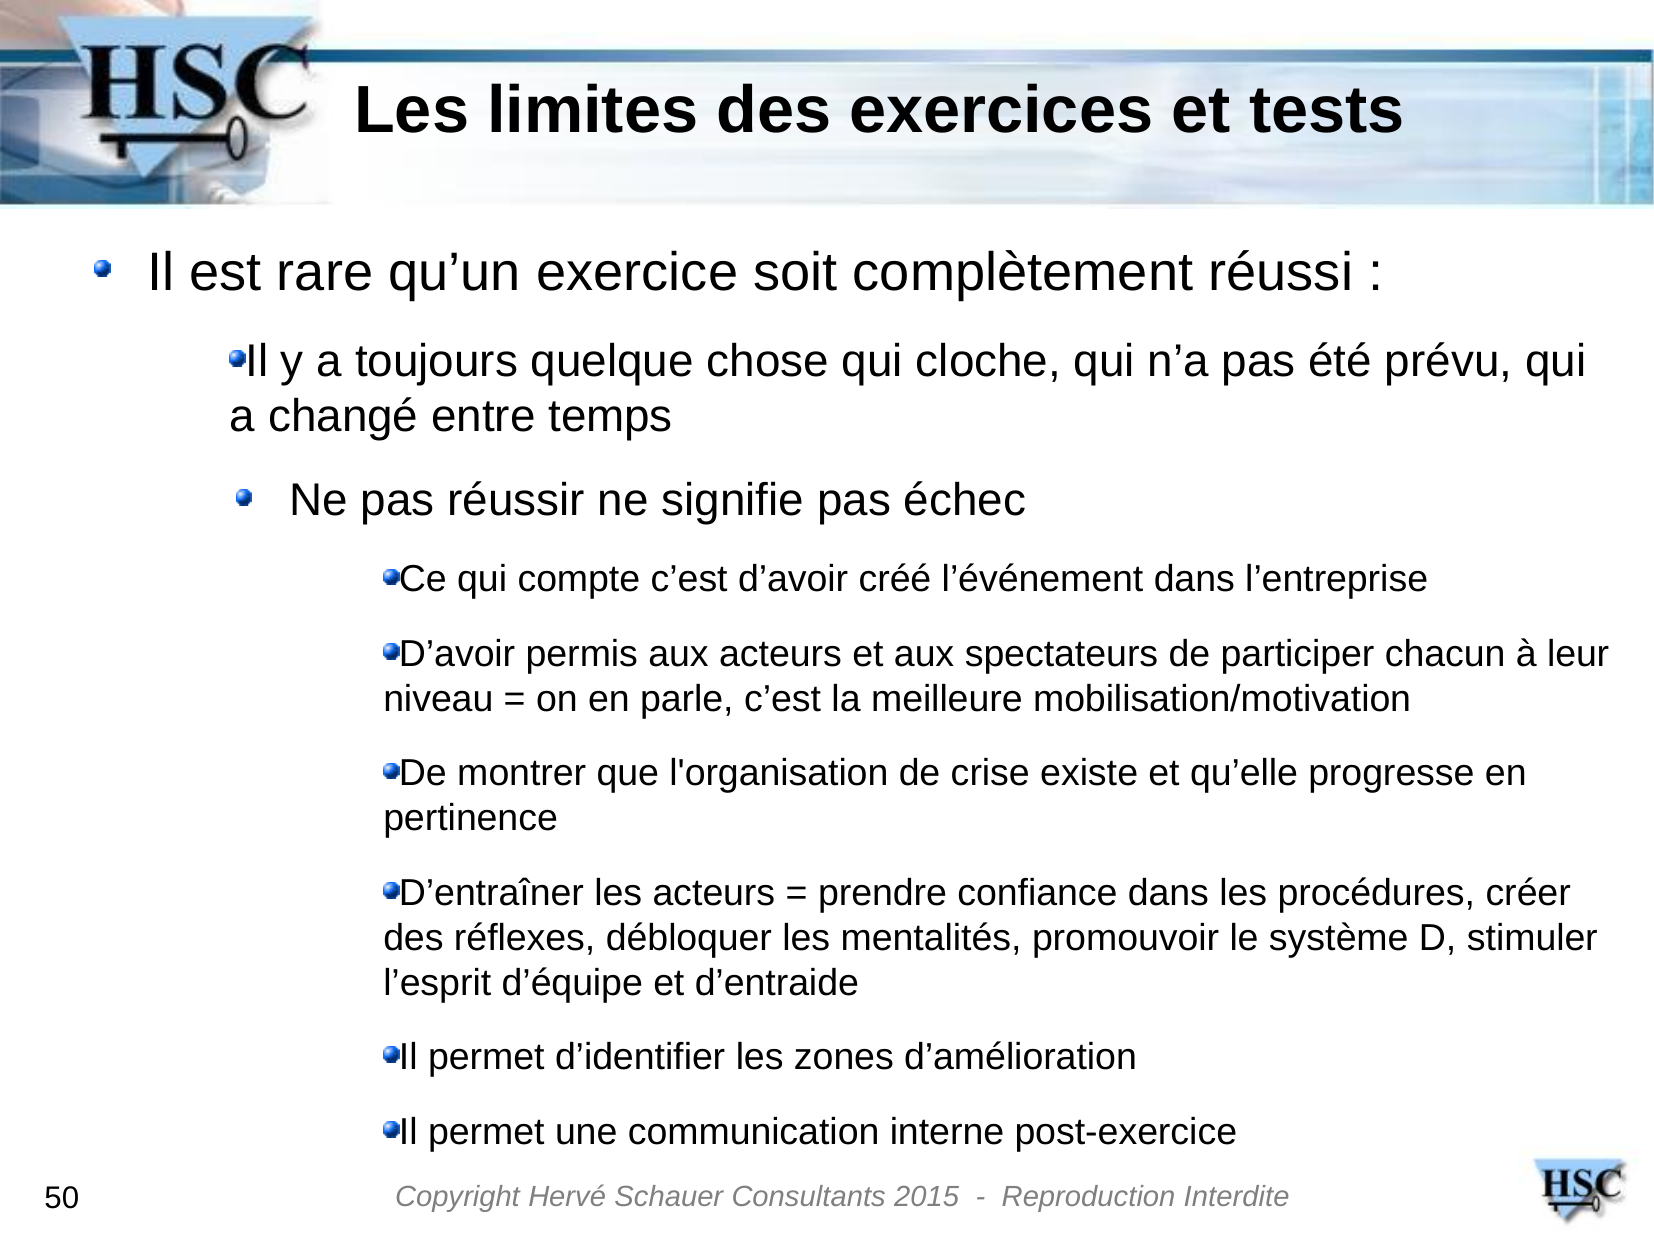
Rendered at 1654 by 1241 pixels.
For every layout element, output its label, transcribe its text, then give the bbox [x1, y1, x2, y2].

title Les limites des exercices et tests [354, 2, 1654, 210]
list Il est rare qu’un exercice soit complètement réussi : Il y a toujours quelque chose qui cloche, qui n’a pas été prévu, qui a changé entre temps Ne pas réussir ne signifie pas échec Ce qui compte c’est d’avoir créé l’événement dans l’entreprise D’avoir permis aux acteurs et aux spectateurs de participer chacun à leur niveau = on en parle, c’est la meilleure mobilisation/motivation De montrer que l'organisation de crise existe et qu’elle progresse en pertinence D’entraîner les acteurs = prendre confiance dans les procédures, créer des réflexes, débloquer les mentalités, promouvoir le système D, stimuler l’esprit d’équipe et d’entraide Il permet d’identifier les zones d’amélioration Il permet une communication interne post-exercice [59, 236, 1625, 1152]
